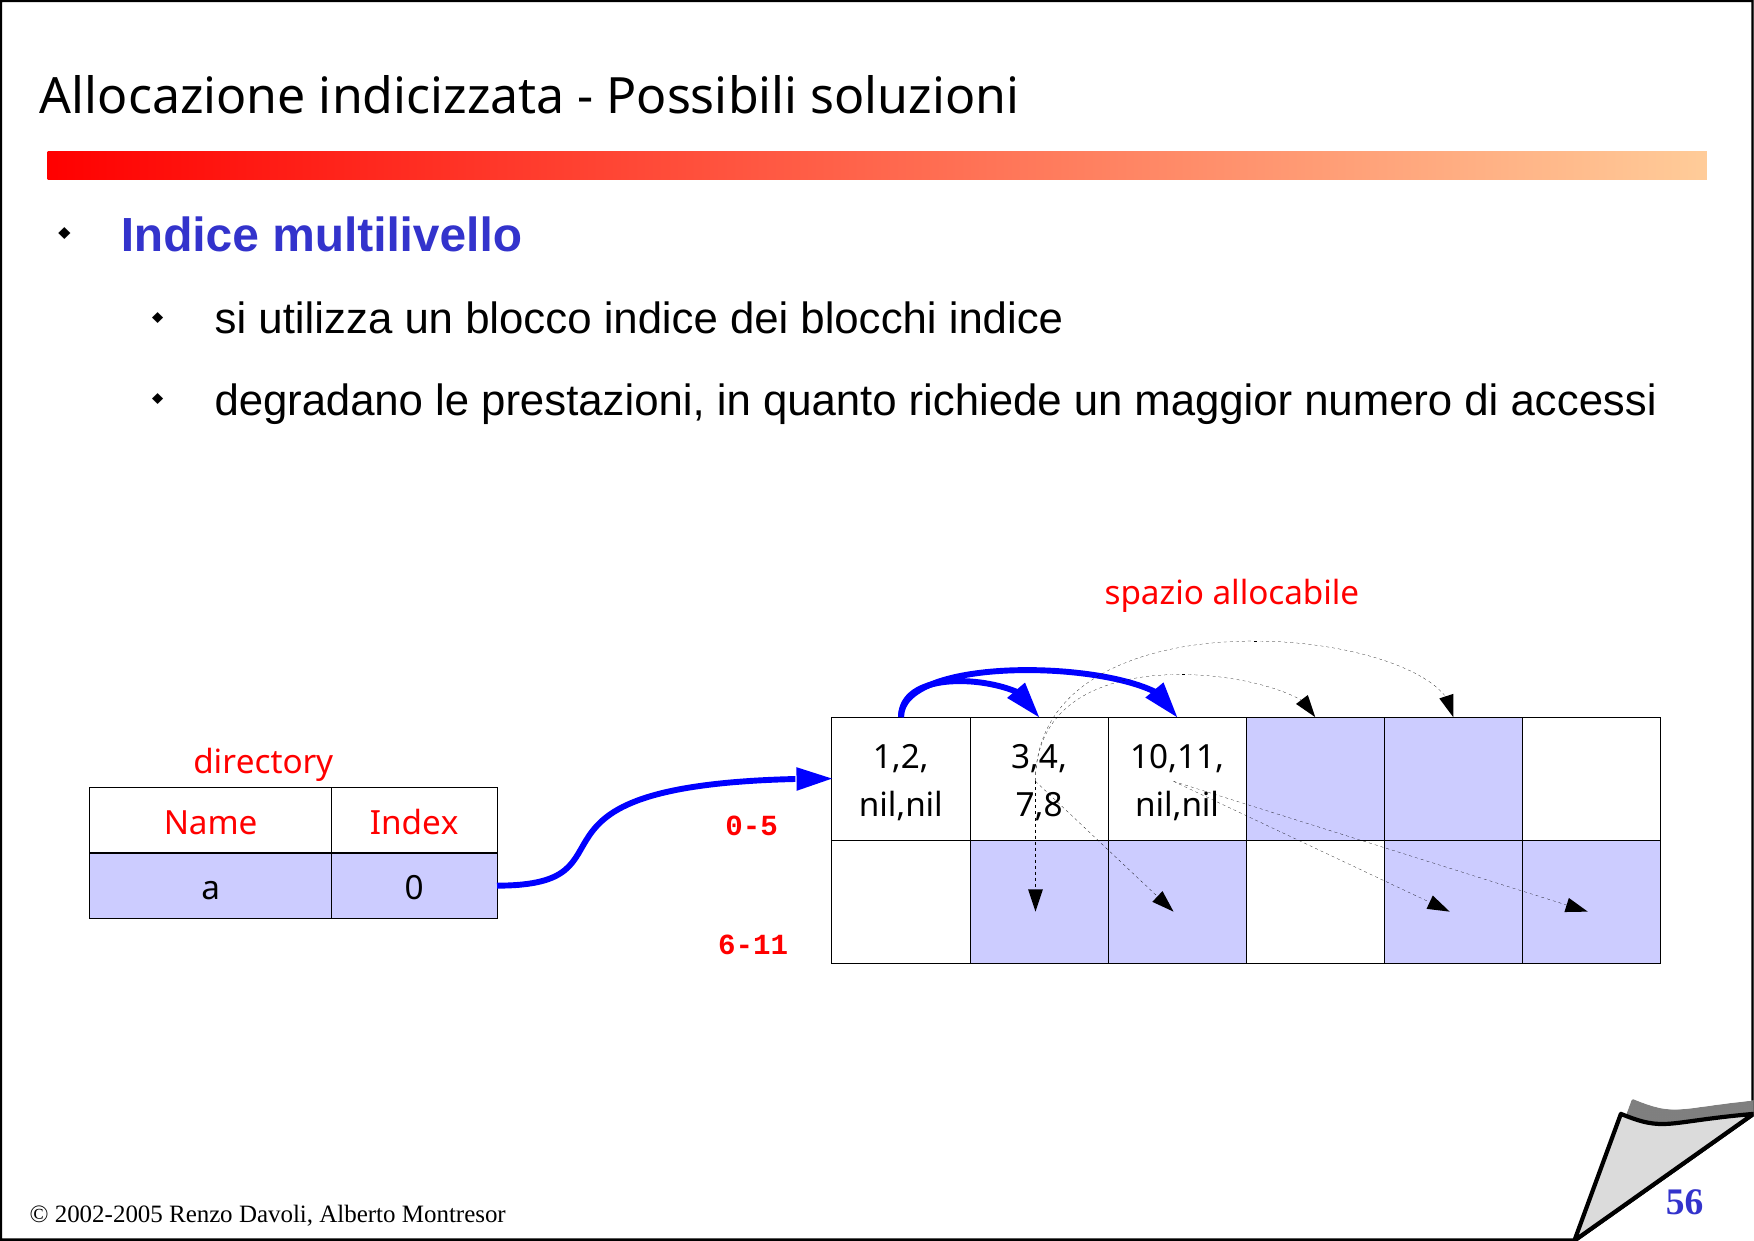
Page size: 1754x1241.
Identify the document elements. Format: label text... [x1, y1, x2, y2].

text_box 0-5 [725, 809, 788, 847]
text_box a [89, 853, 331, 919]
text_box 6-11 [718, 928, 801, 966]
text_box [1247, 717, 1661, 964]
text_box 9 [1469, 152, 1474, 179]
title Allocazione indicizzata - Possibili soluzioni [40, 49, 1713, 144]
text_box 10,11, nil,nil [1109, 717, 1247, 841]
text_box 3,4, 7,8 [970, 717, 1109, 841]
text_box directory [193, 735, 365, 787]
text_box spazio allocabile [1104, 566, 1396, 618]
text_box Index [331, 787, 498, 853]
text_box Name [89, 787, 331, 853]
list Indice multilivello si utilizza un blocco indice dei blocchi indice degradano le prestazioni, in quanto richiede un maggior numero di accessi [58, 206, 1695, 521]
text_box 1,2, nil,nil [831, 717, 970, 840]
text_box 0 [331, 853, 498, 919]
text_box [971, 841, 1246, 964]
